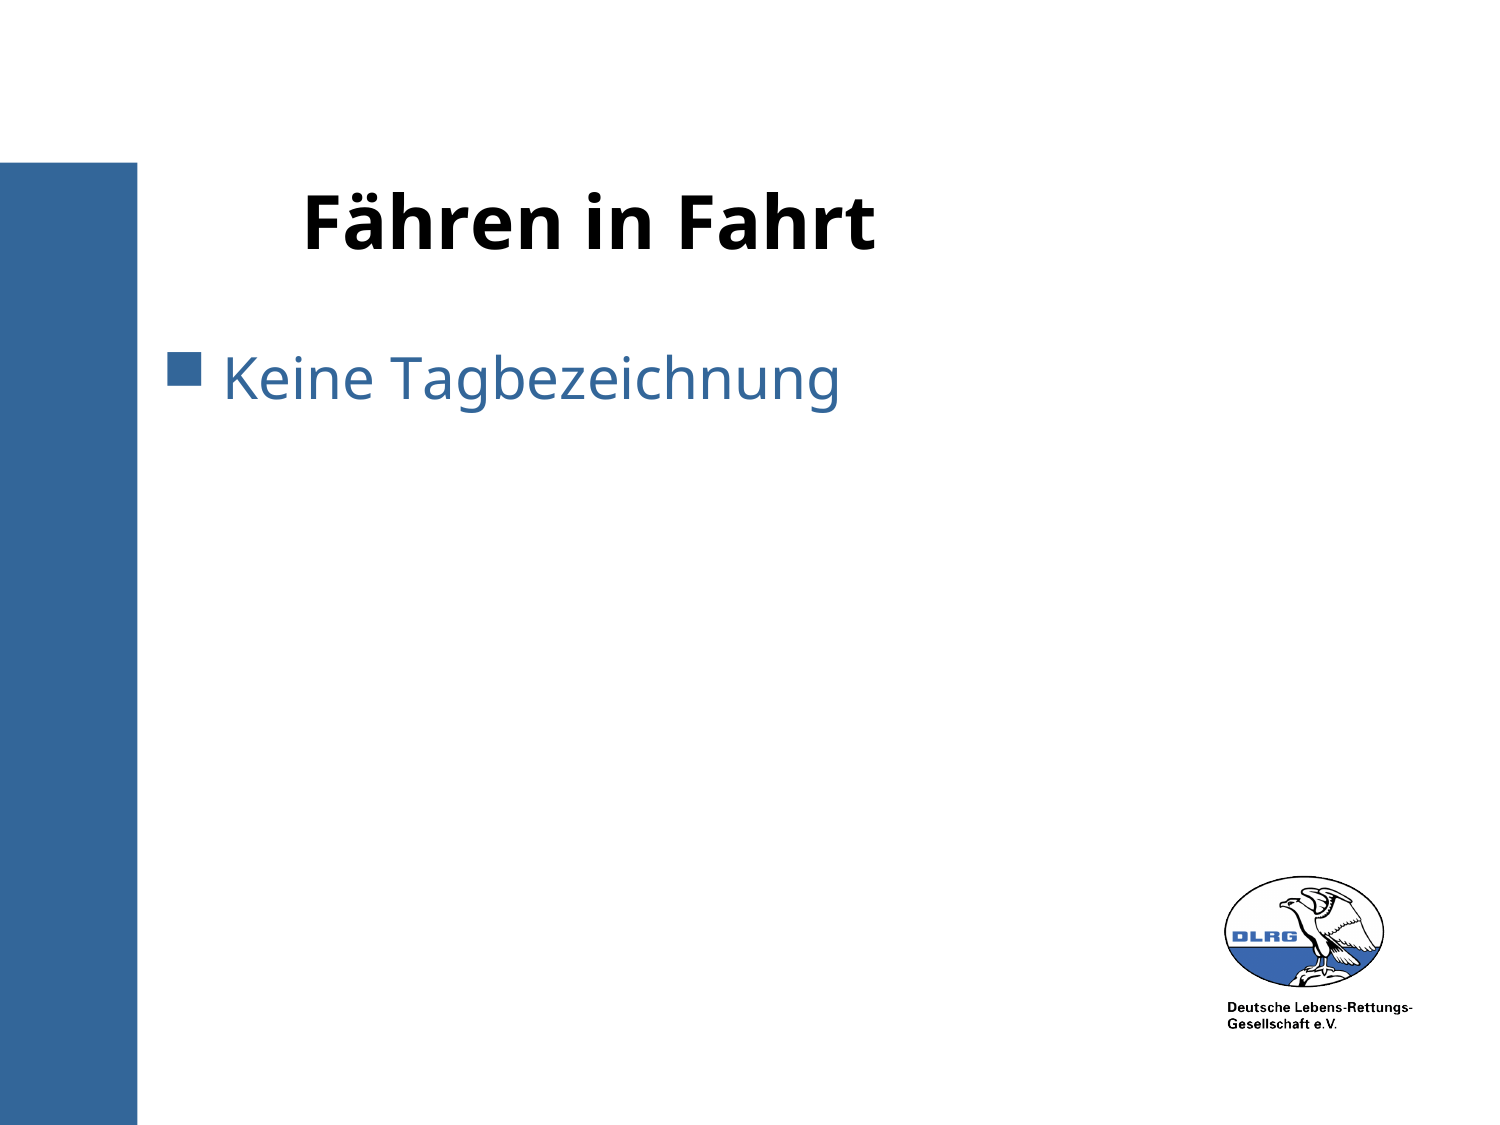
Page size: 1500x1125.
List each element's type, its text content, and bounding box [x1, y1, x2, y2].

title [365, 112, 1450, 276]
text_box Keine Tagbezeichnung [147, 309, 1446, 691]
picture [1224, 874, 1413, 1030]
text_box Fähren in Fahrt [286, 167, 365, 273]
